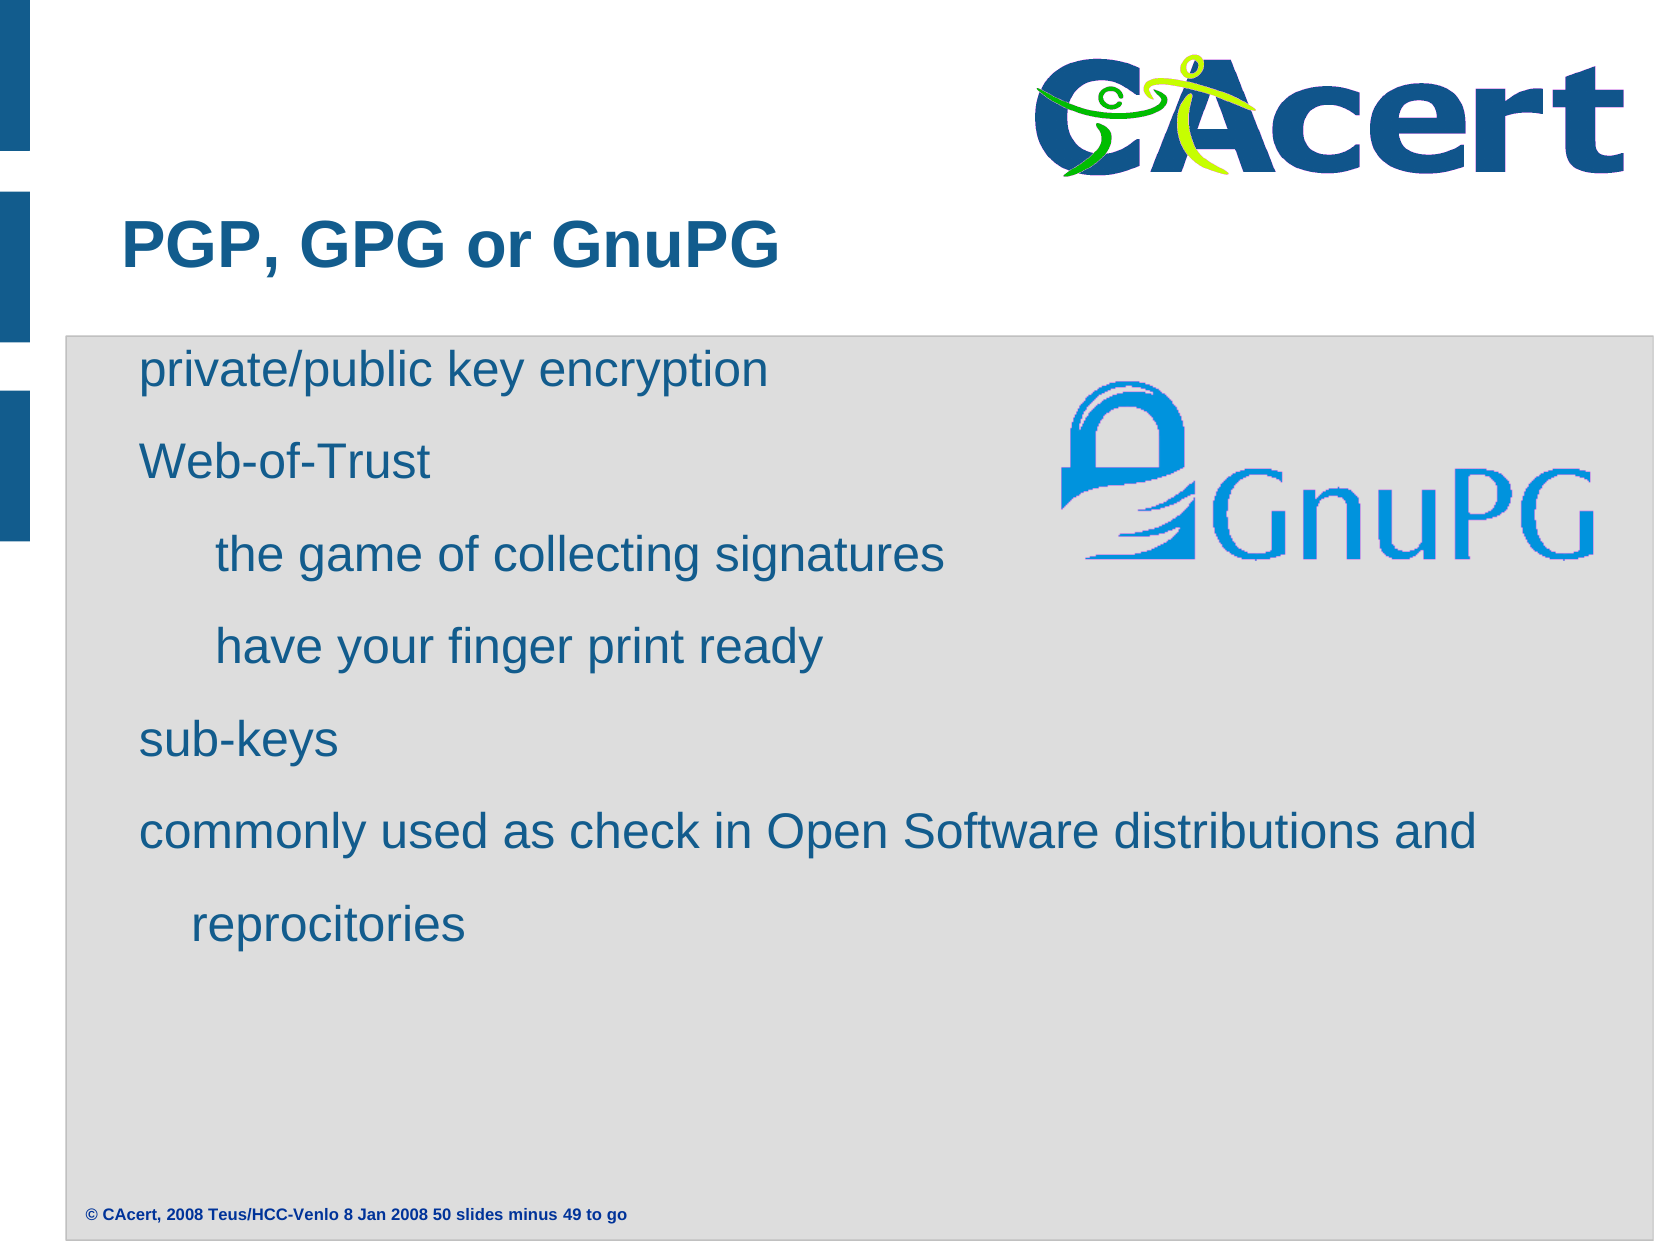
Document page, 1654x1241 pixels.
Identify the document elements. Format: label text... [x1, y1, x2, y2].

title PGP, GPG or GnuPG [121, 177, 1533, 316]
list private/public key encryption Web-of-Trust the game of collecting signatures have your finger print ready sub-keys commonly used as check in Open Software distributions and reprocitories [121, 344, 1595, 1238]
picture [1060, 380, 1595, 561]
picture [1033, 53, 1625, 178]
